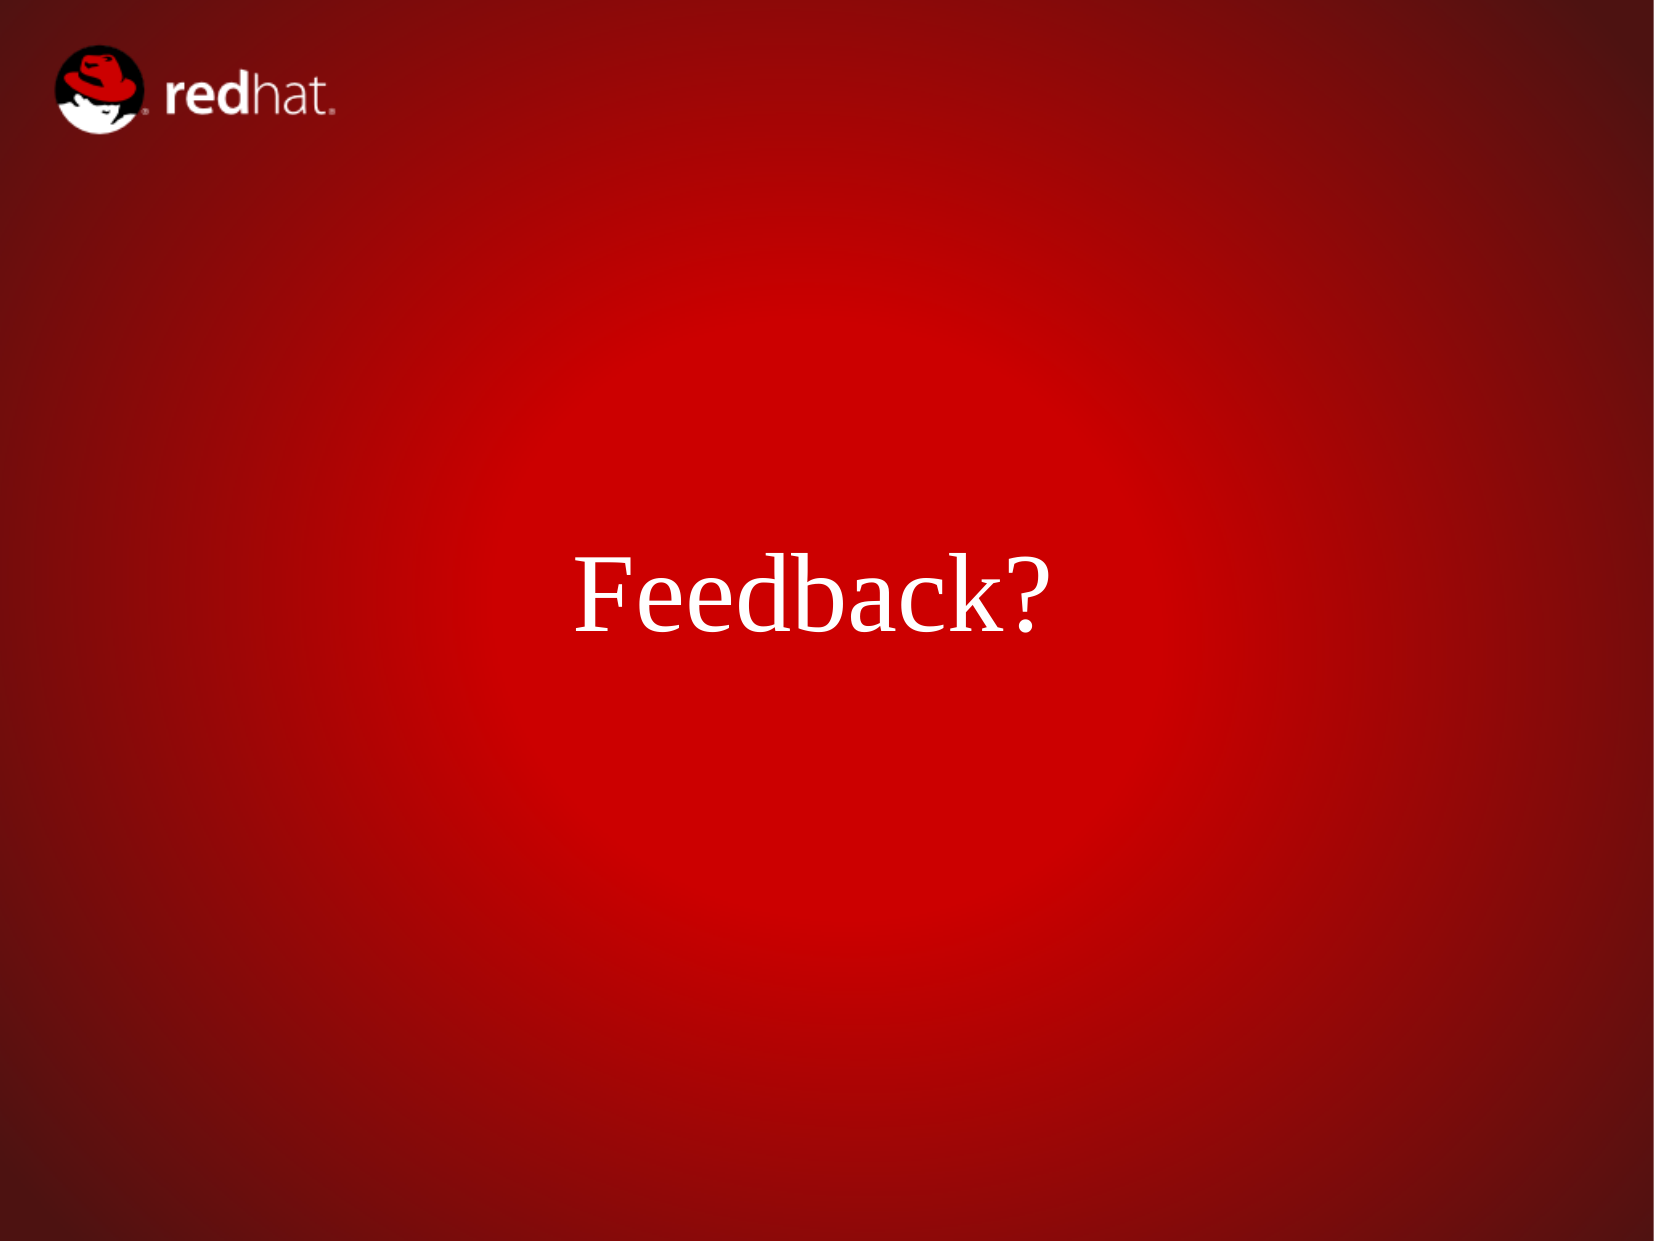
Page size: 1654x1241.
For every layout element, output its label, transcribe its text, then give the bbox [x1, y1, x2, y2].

text_box Feedback? [572, 531, 1055, 656]
picture [0, 0, 1654, 1241]
